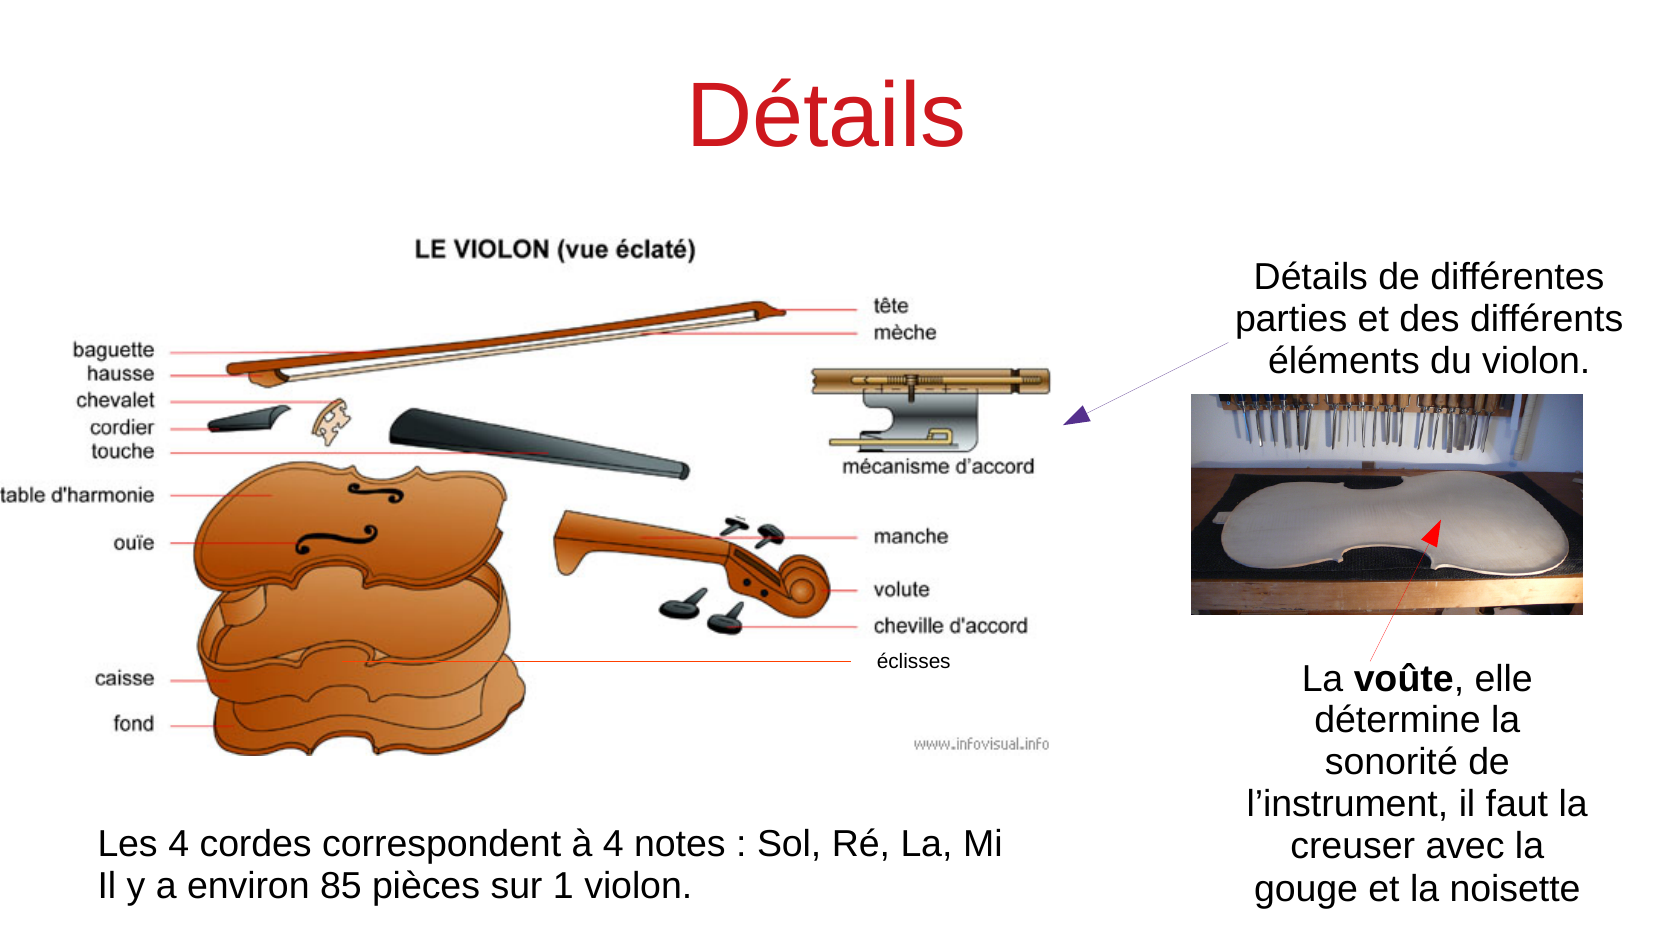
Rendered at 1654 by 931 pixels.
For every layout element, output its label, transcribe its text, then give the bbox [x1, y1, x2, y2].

text_box éclisses [862, 642, 1028, 681]
picture [0, 236, 1052, 756]
picture [1191, 394, 1583, 615]
text_box Détails de différentes parties et des différents éléments du violon. [1216, 248, 1642, 389]
text_box La voûte, elle détermine la sonorité de l’instrument, il faut la creuser avec la gouge et la noisette [1228, 649, 1607, 918]
title Détails [82, 37, 1571, 193]
text_box Les 4 cordes correspondent à 4 notes : Sol, Ré, La, Mi Il y a environ 85 pièces sur 1 violon. [82, 814, 1228, 914]
